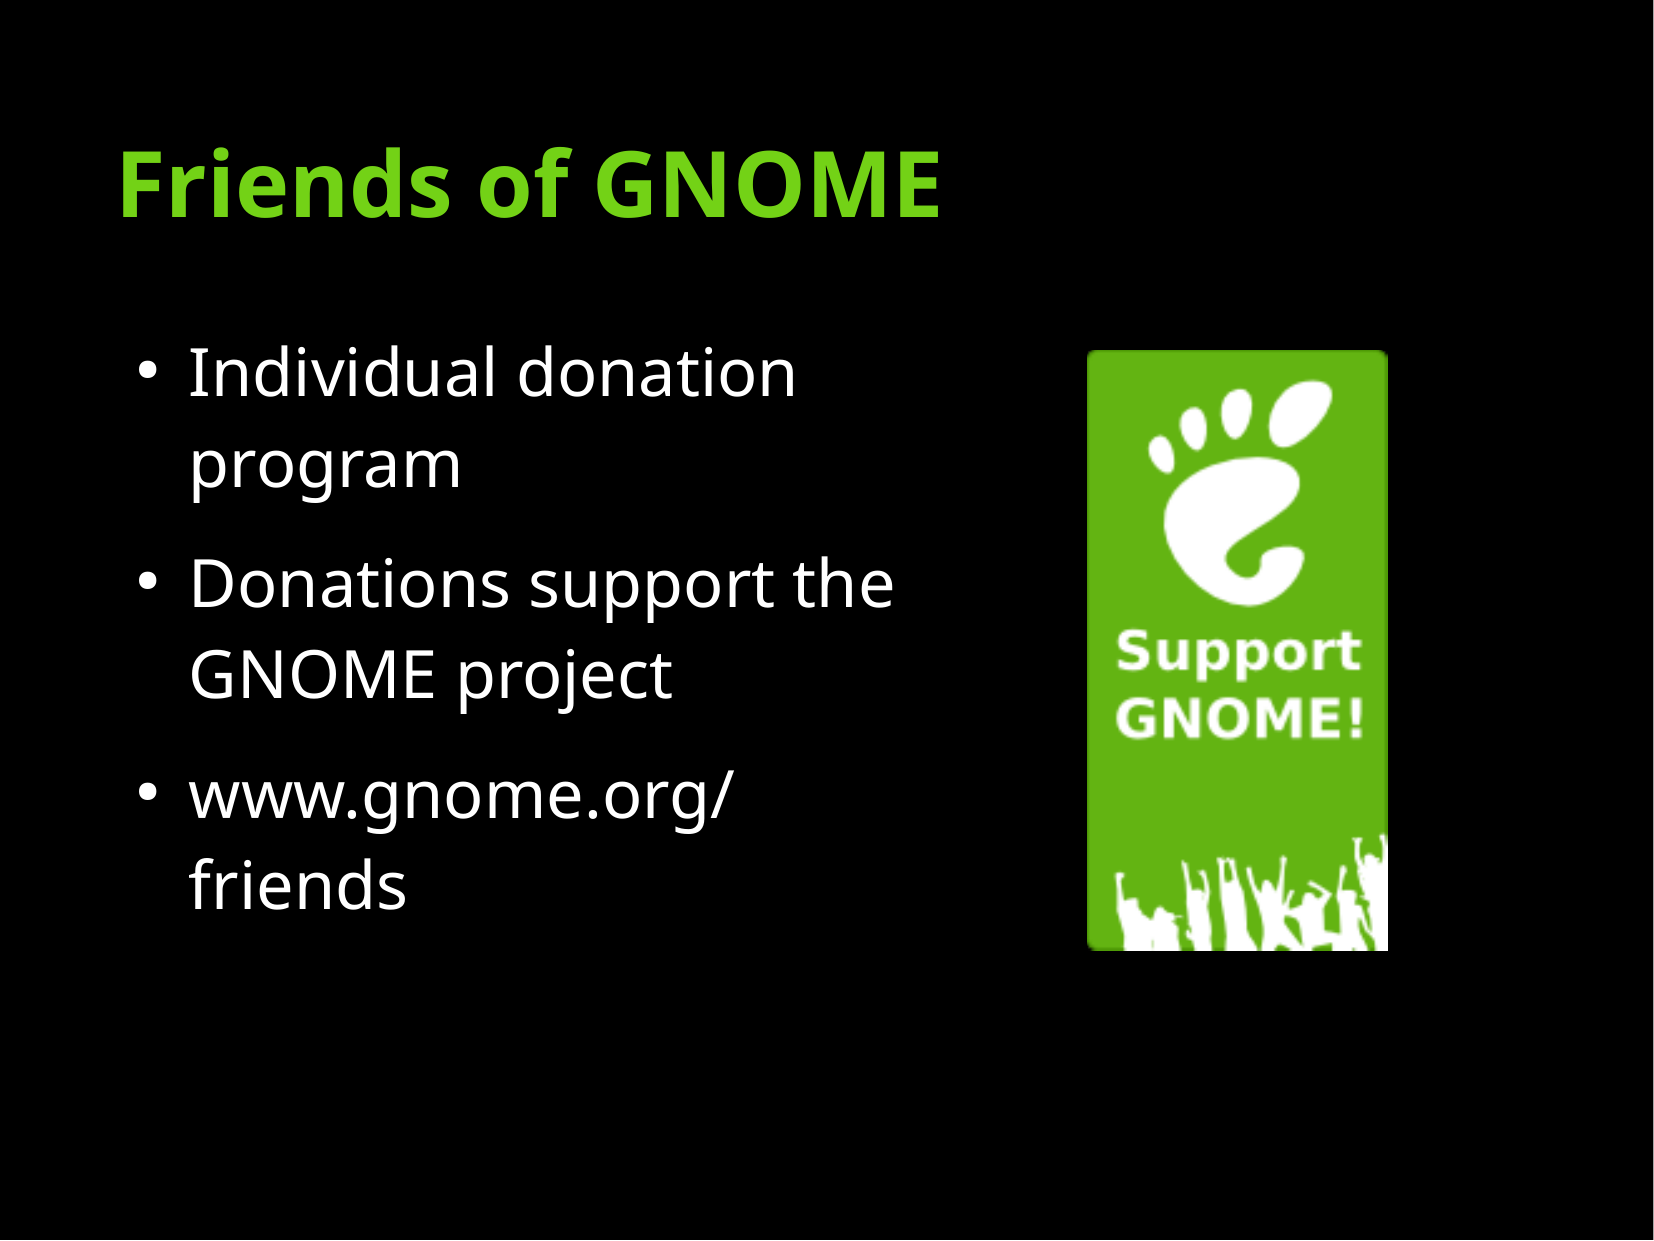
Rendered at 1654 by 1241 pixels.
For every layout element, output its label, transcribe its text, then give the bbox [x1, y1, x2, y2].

picture [1087, 350, 1388, 951]
list Individual donation program Donations support the GNOME project www.gnome.org/friends [118, 325, 938, 1145]
title Friends of GNOME [115, 86, 1539, 279]
